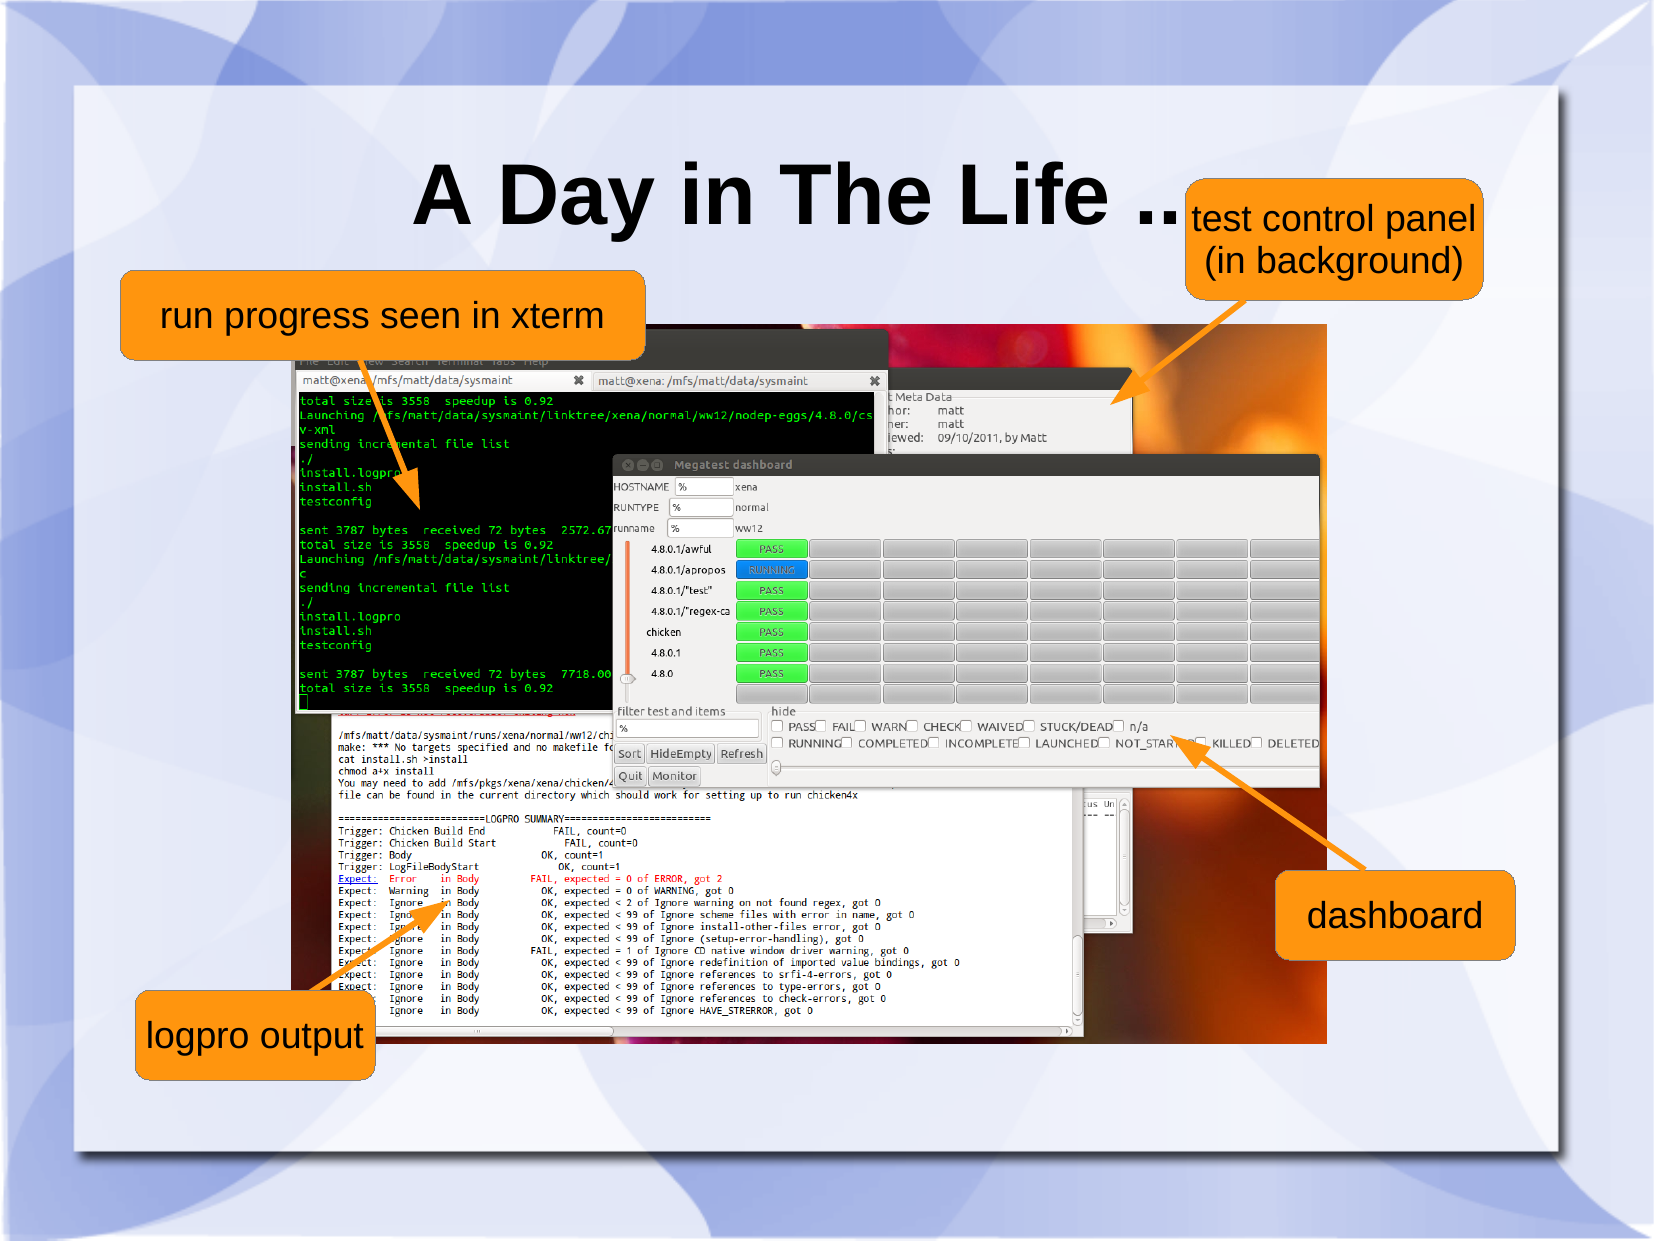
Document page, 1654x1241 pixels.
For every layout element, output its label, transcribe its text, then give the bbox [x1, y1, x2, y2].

title A Day in The Life ... [82, 90, 1536, 298]
picture [0, 0, 1654, 1241]
text_box test control panel (in background) [1185, 178, 1484, 301]
text_box dashboard [1275, 870, 1516, 961]
text_box logpro output [135, 990, 376, 1081]
text_box run progress seen in xterm [120, 270, 646, 361]
